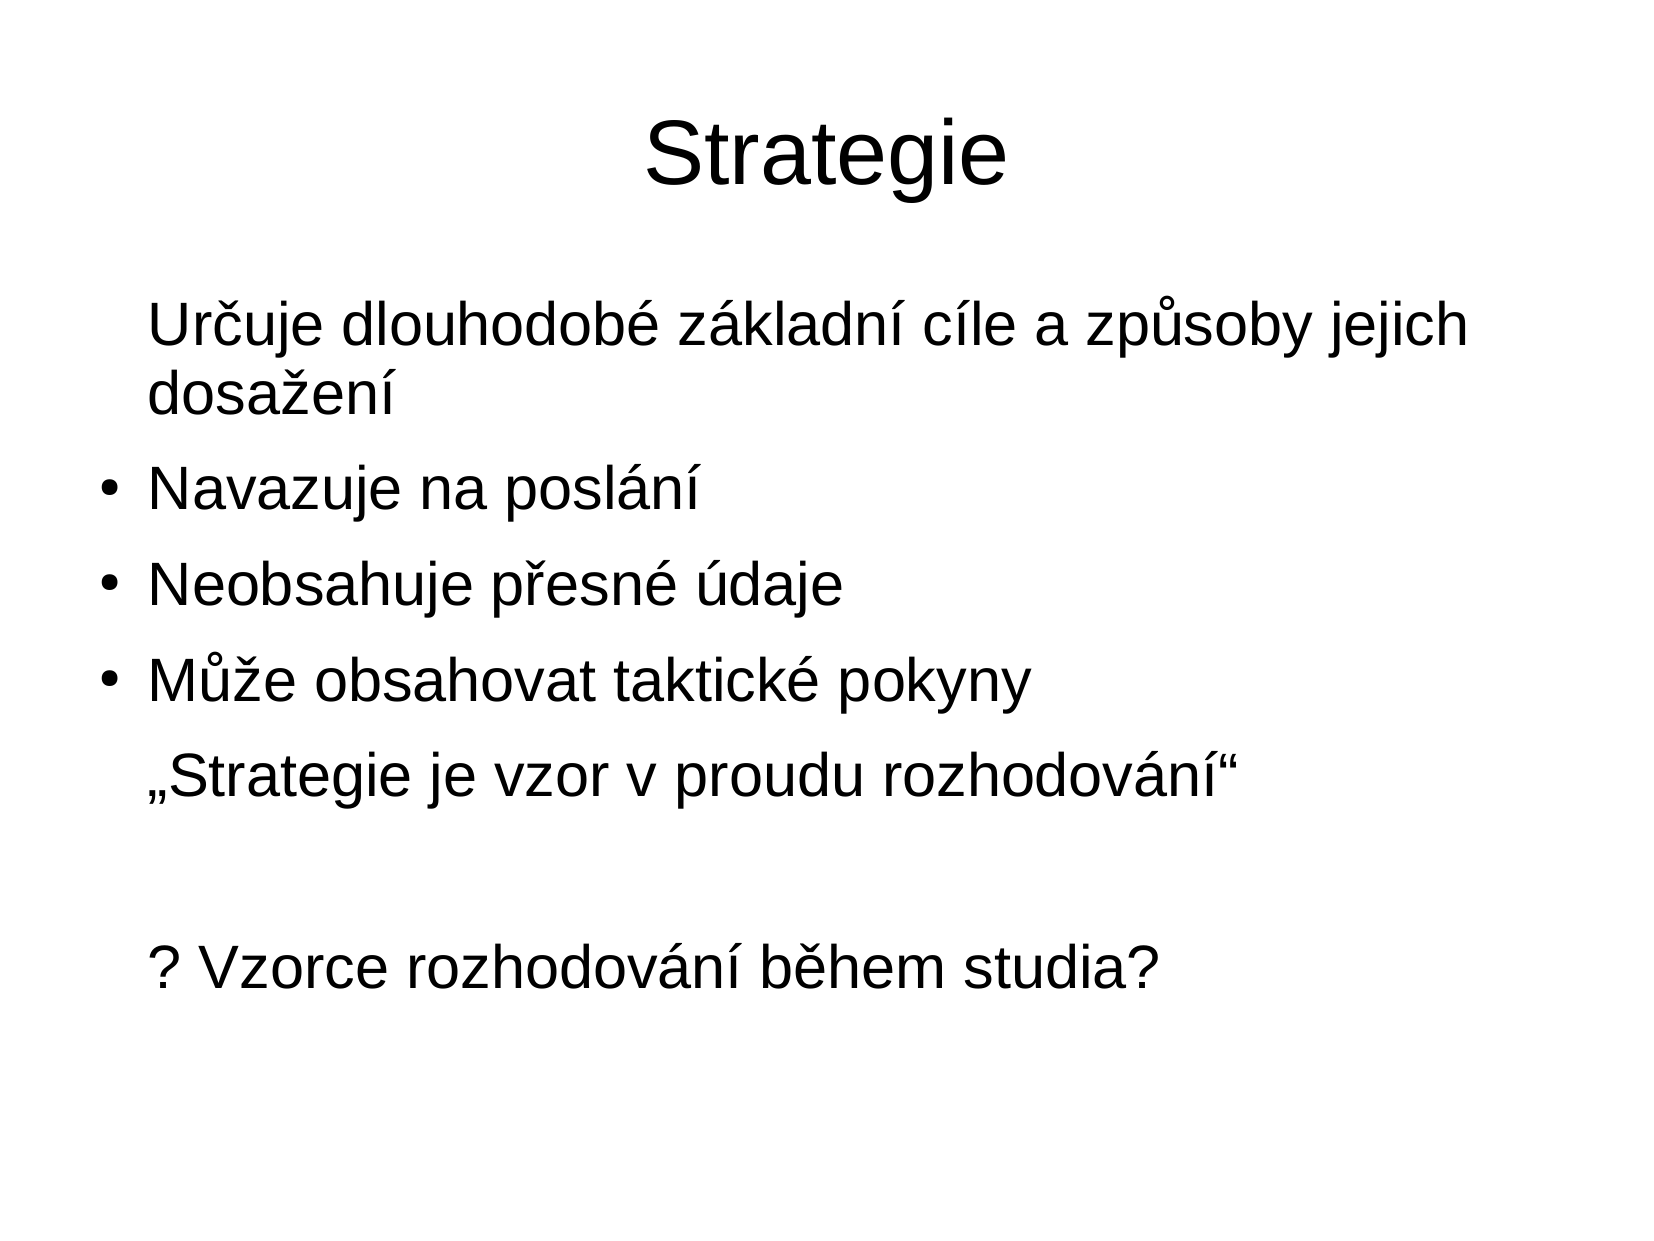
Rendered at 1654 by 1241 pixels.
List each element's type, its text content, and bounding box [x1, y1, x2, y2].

title Strategie [82, 49, 1571, 257]
list Určuje dlouhodobé základní cíle a způsoby jejich dosažení Navazuje na poslání Neobsahuje přesné údaje Může obsahovat taktické pokyny „Strategie je vzor v proudu rozhodování“ ? Vzorce rozhodování během studia? [82, 290, 1571, 1010]
